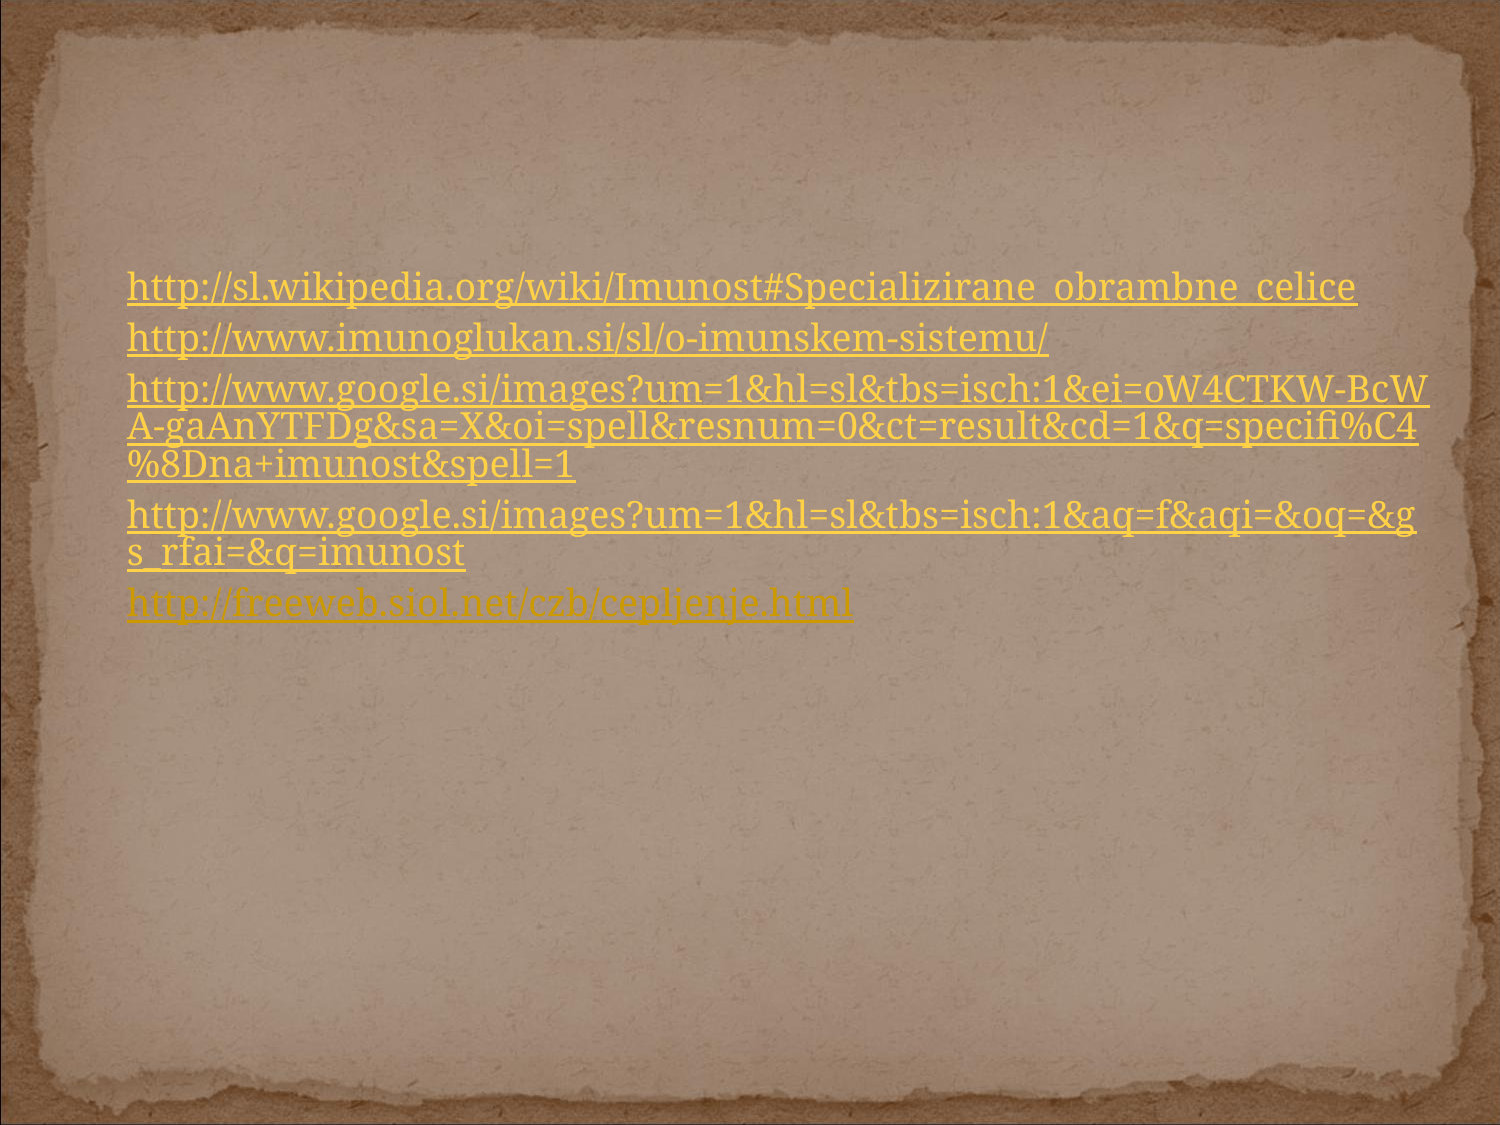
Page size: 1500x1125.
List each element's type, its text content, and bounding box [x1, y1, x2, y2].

picture [0, 0, 1500, 1125]
text_box http://sl.wikipedia.org/wiki/Imunost#Specializirane_obrambne_celice http://www.imunoglukan.si/sl/o-imunskem-sistemu/ http://www.google.si/images?um=1&hl=sl&tbs=isch:1&ei=oW4CTKW-BcWA-gaAnYTFDg&sa=X&oi=spell&resnum=0&ct=result&cd=1&q=specifi%C4%8Dna+imunost&spell=1 http://www.google.si/images?um=1&hl=sl&tbs=isch:1&aq=f&aqi=&oq=&gs_rfai=&q=imunost http://freeweb.siol.net/czb/cepljenje.html [112, 255, 1447, 571]
